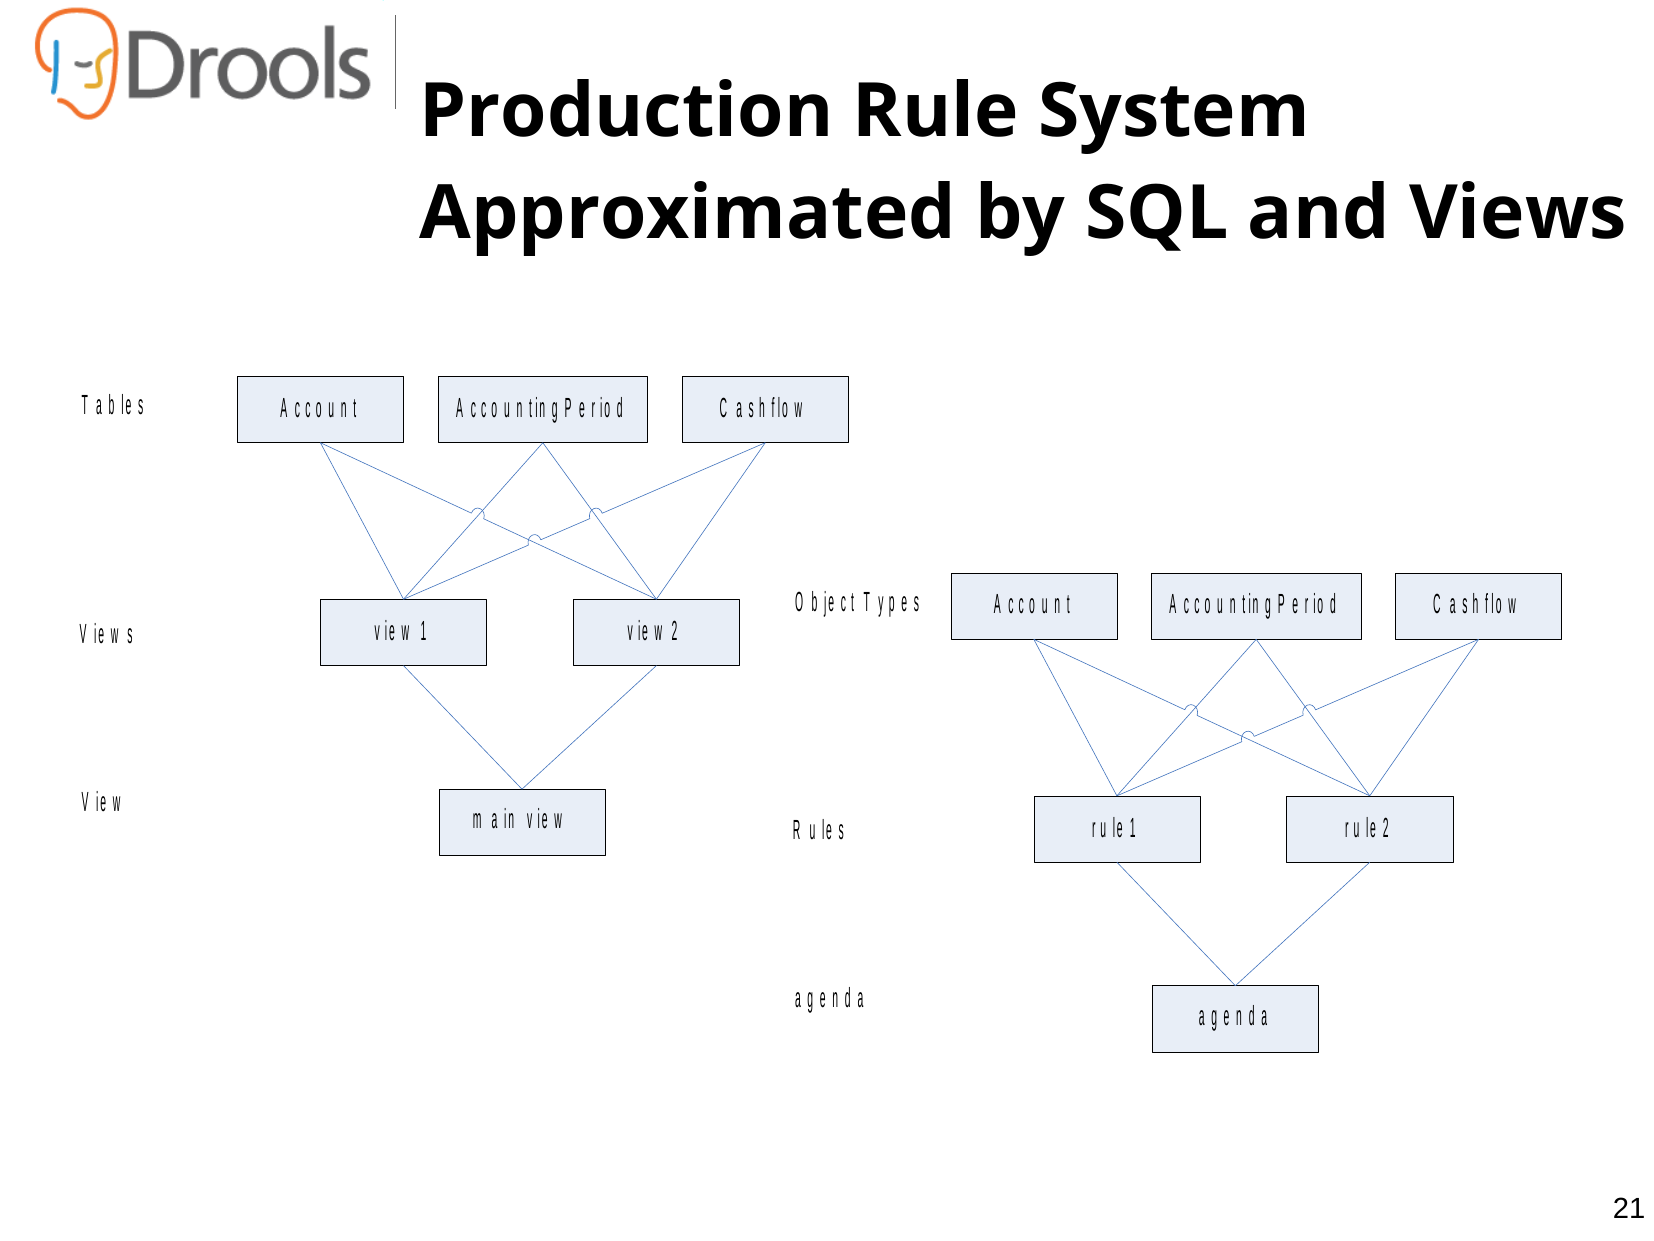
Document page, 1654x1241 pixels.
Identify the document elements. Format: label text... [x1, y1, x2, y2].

picture [29, 0, 384, 126]
title Production Rule System Approximated by SQL and Views [419, 0, 1630, 318]
picture [75, 372, 1565, 1057]
